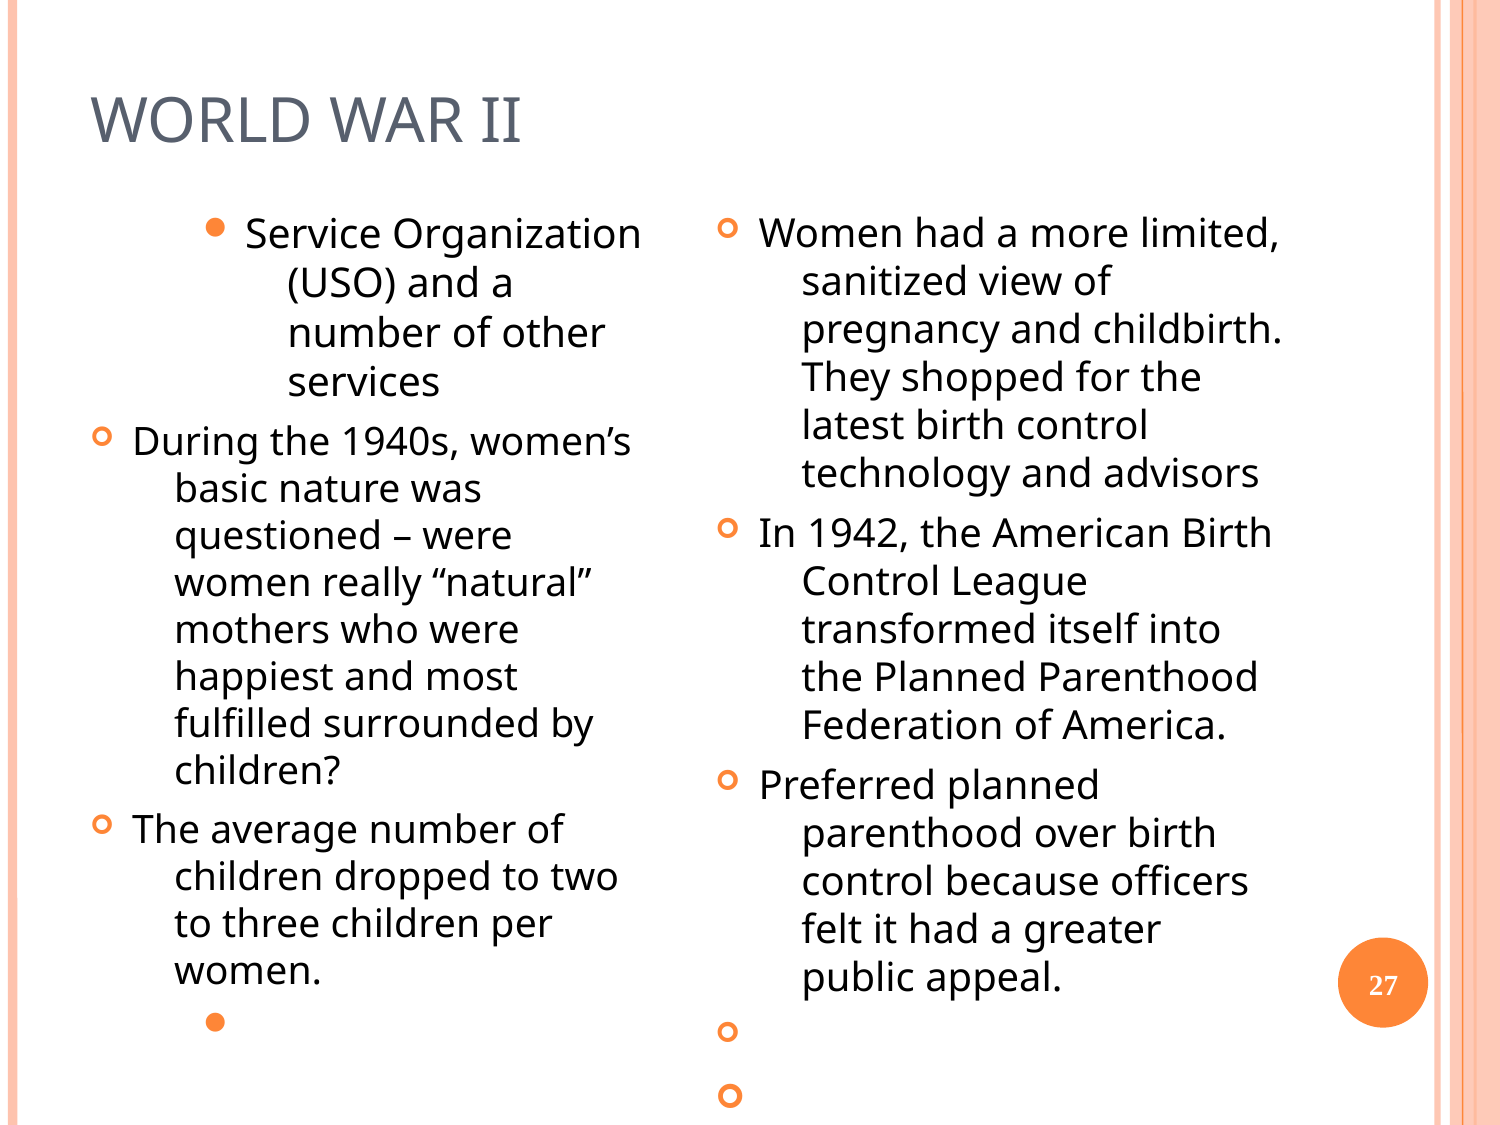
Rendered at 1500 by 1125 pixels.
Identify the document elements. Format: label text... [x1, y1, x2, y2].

title World War II [75, 45, 1300, 163]
list Service Organization (USO) and a number of other services During the 1940s, women’s basic nature was questioned – were women really “natural” mothers who were happiest and most fulfilled surrounded by children? The average number of children dropped to two to three children per women. [75, 200, 676, 1013]
text_box [1333, 940, 1434, 1027]
list Women had a more limited, sanitized view of pregnancy and childbirth. They shopped for the latest birth control technology and advisors In 1942, the American Birth Control League transformed itself into the Planned Parenthood Federation of America. Preferred planned parenthood over birth control because officers felt it had a greater public appeal. [700, 200, 1301, 1038]
